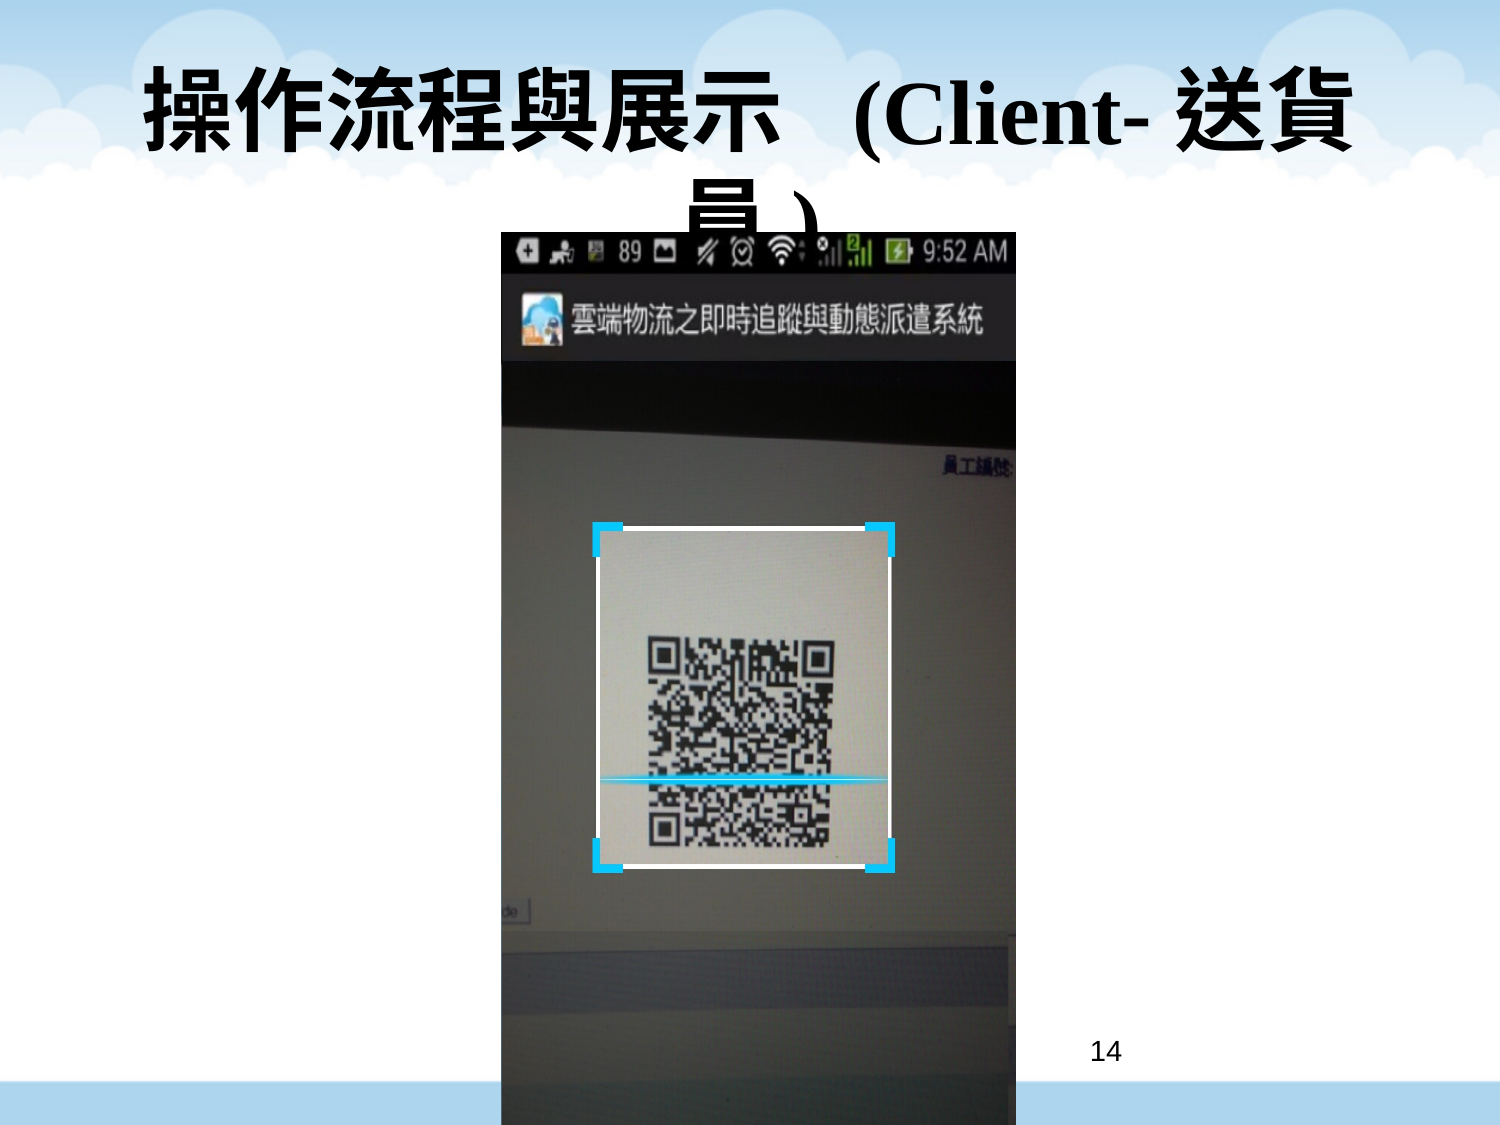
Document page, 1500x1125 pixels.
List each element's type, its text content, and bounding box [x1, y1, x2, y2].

title 操作流程與展示 (Client-送貨員) [75, 45, 1426, 233]
text_box [1074, 1024, 1426, 1103]
picture [0, 0, 1500, 1125]
